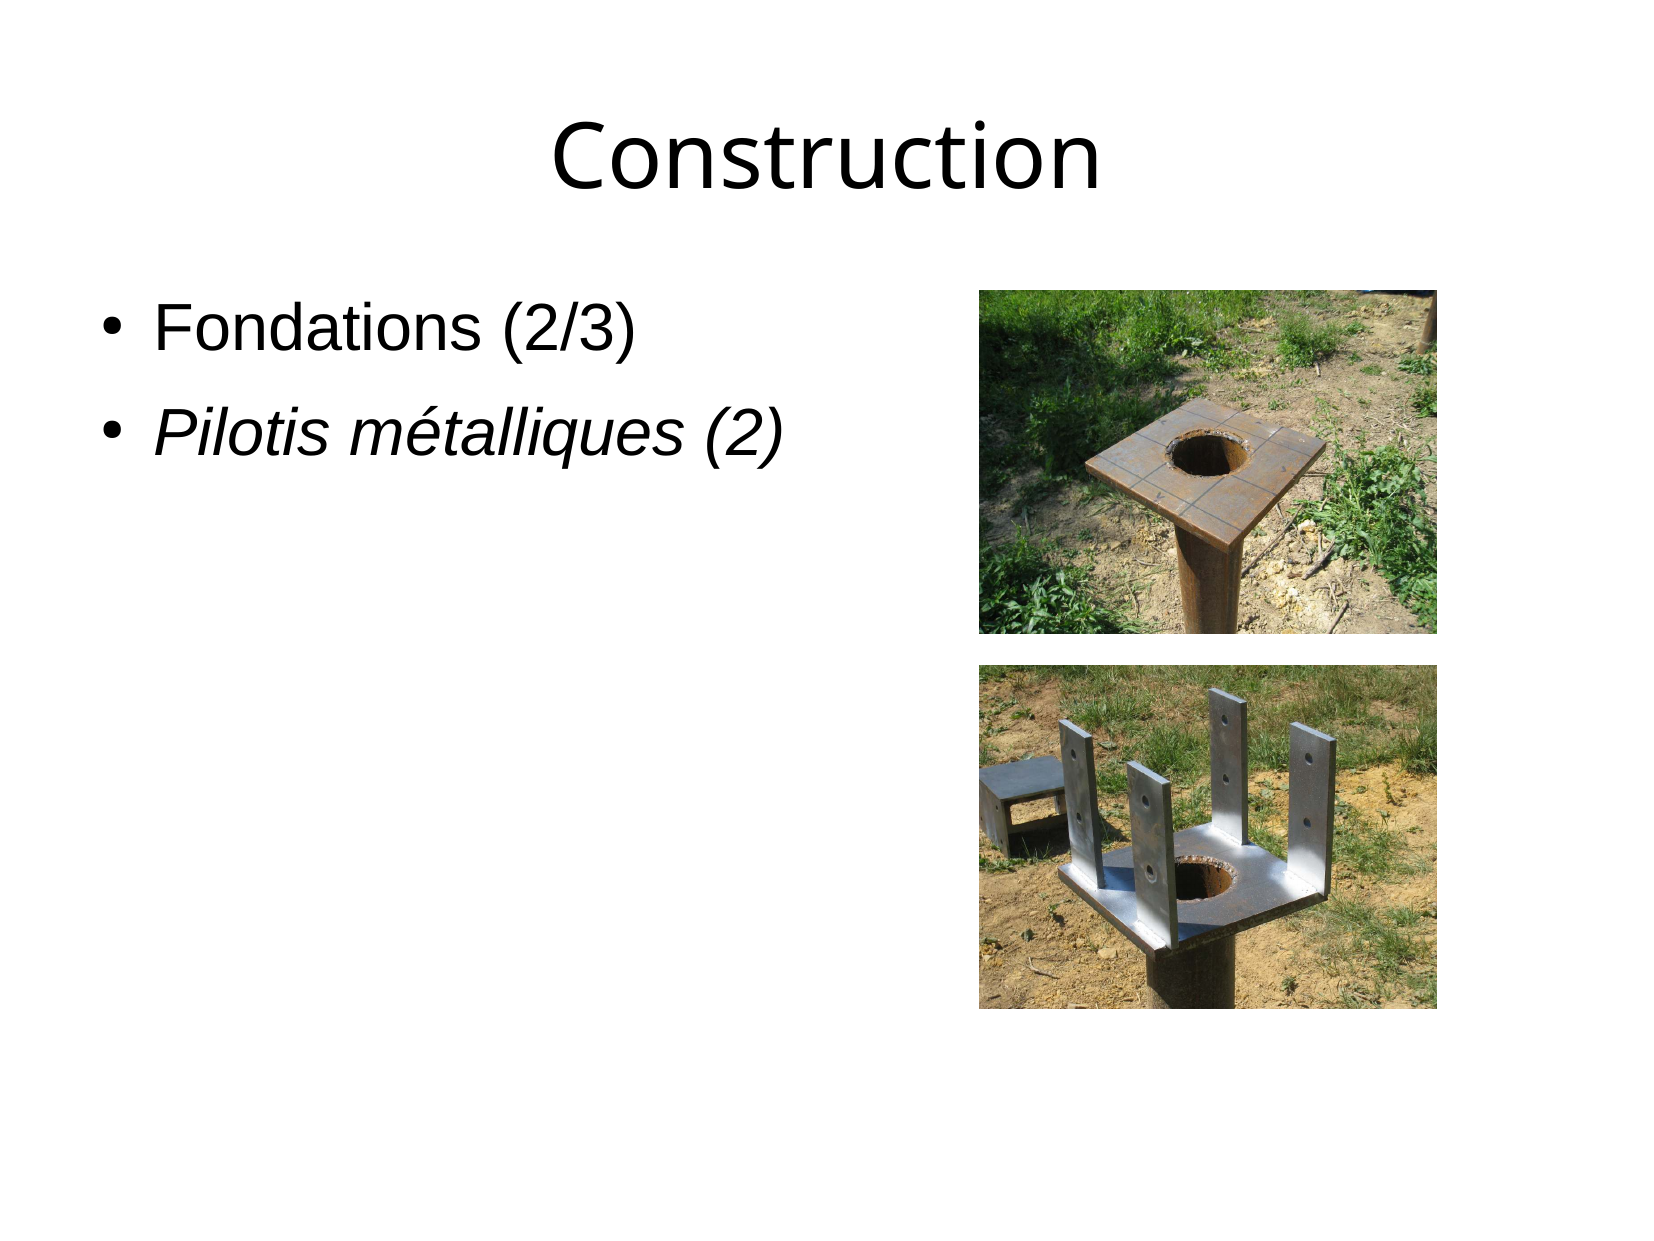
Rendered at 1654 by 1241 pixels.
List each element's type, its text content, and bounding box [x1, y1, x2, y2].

list Fondations (2/3) Pilotis métalliques (2) [82, 290, 809, 1010]
picture [979, 290, 1437, 634]
title Construction [82, 49, 1571, 257]
picture [979, 665, 1437, 1009]
